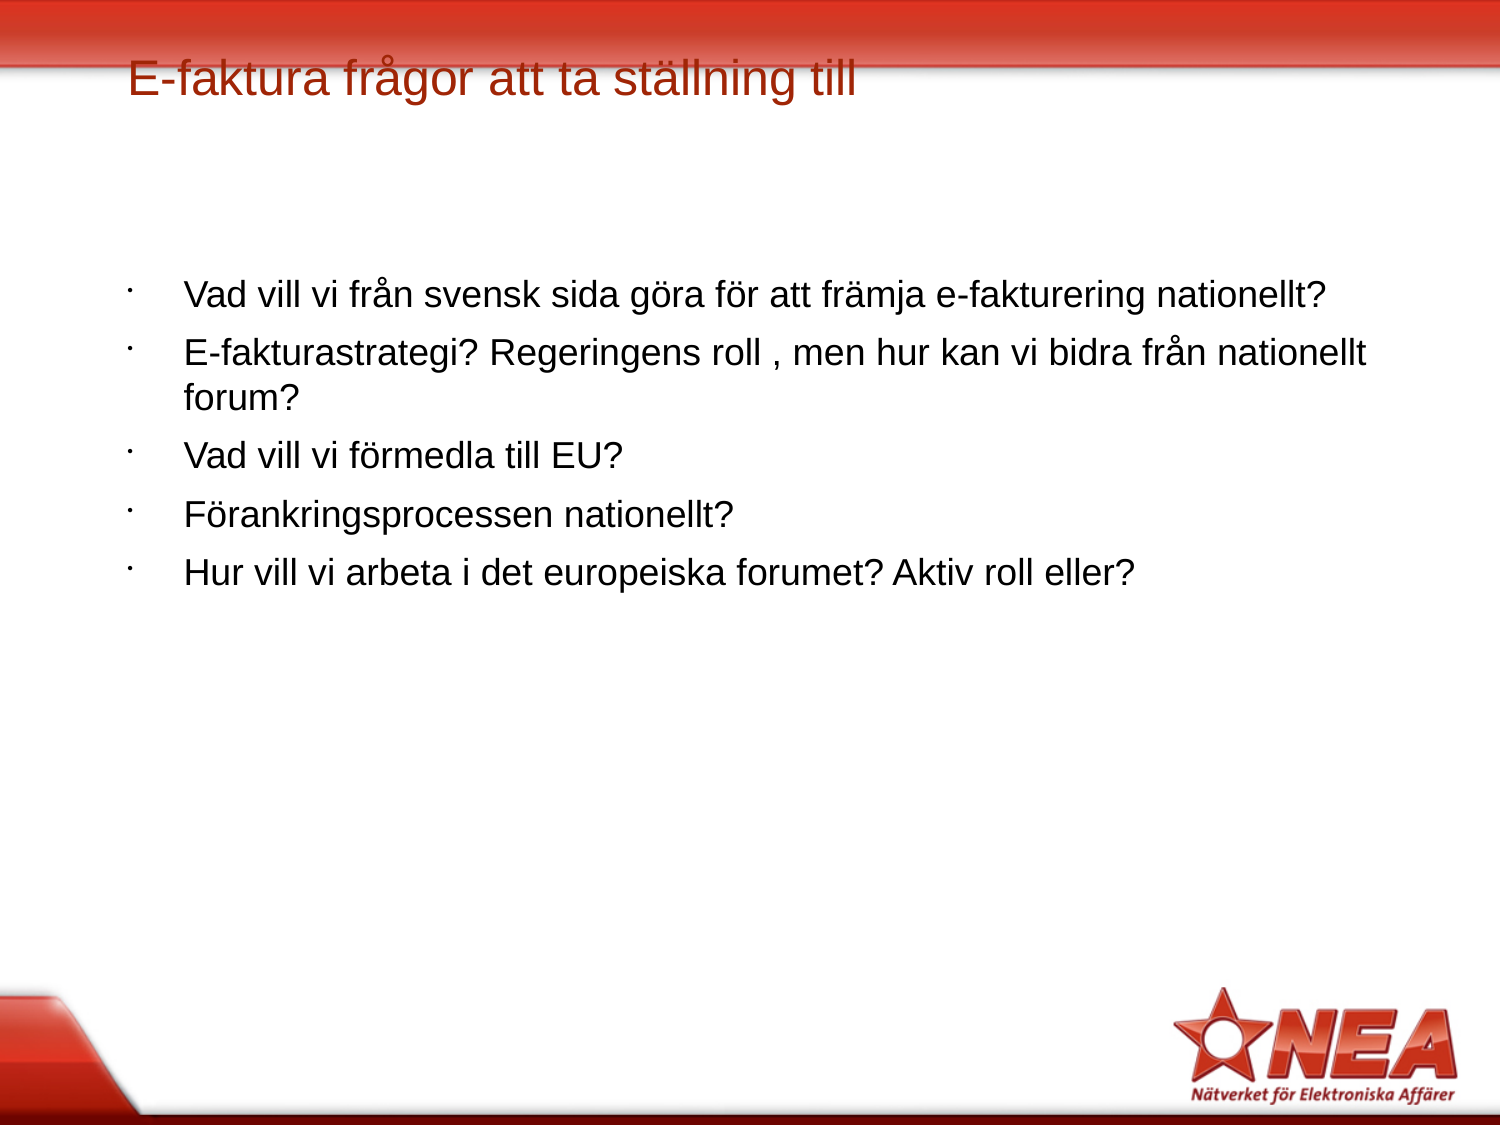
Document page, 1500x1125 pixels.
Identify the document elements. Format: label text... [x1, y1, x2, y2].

list Vad vill vi från svensk sida göra för att främja e-fakturering nationellt? E-fakturastrategi? Regeringens roll , men hur kan vi bidra från nationellt forum? Vad vill vi förmedla till EU? Förankringsprocessen nationellt? Hur vill vi arbeta i det europeiska forumet? Aktiv roll eller? [112, 262, 1388, 938]
title E-faktura frågor att ta ställning till [112, 37, 1388, 225]
picture [0, 0, 1500, 1125]
